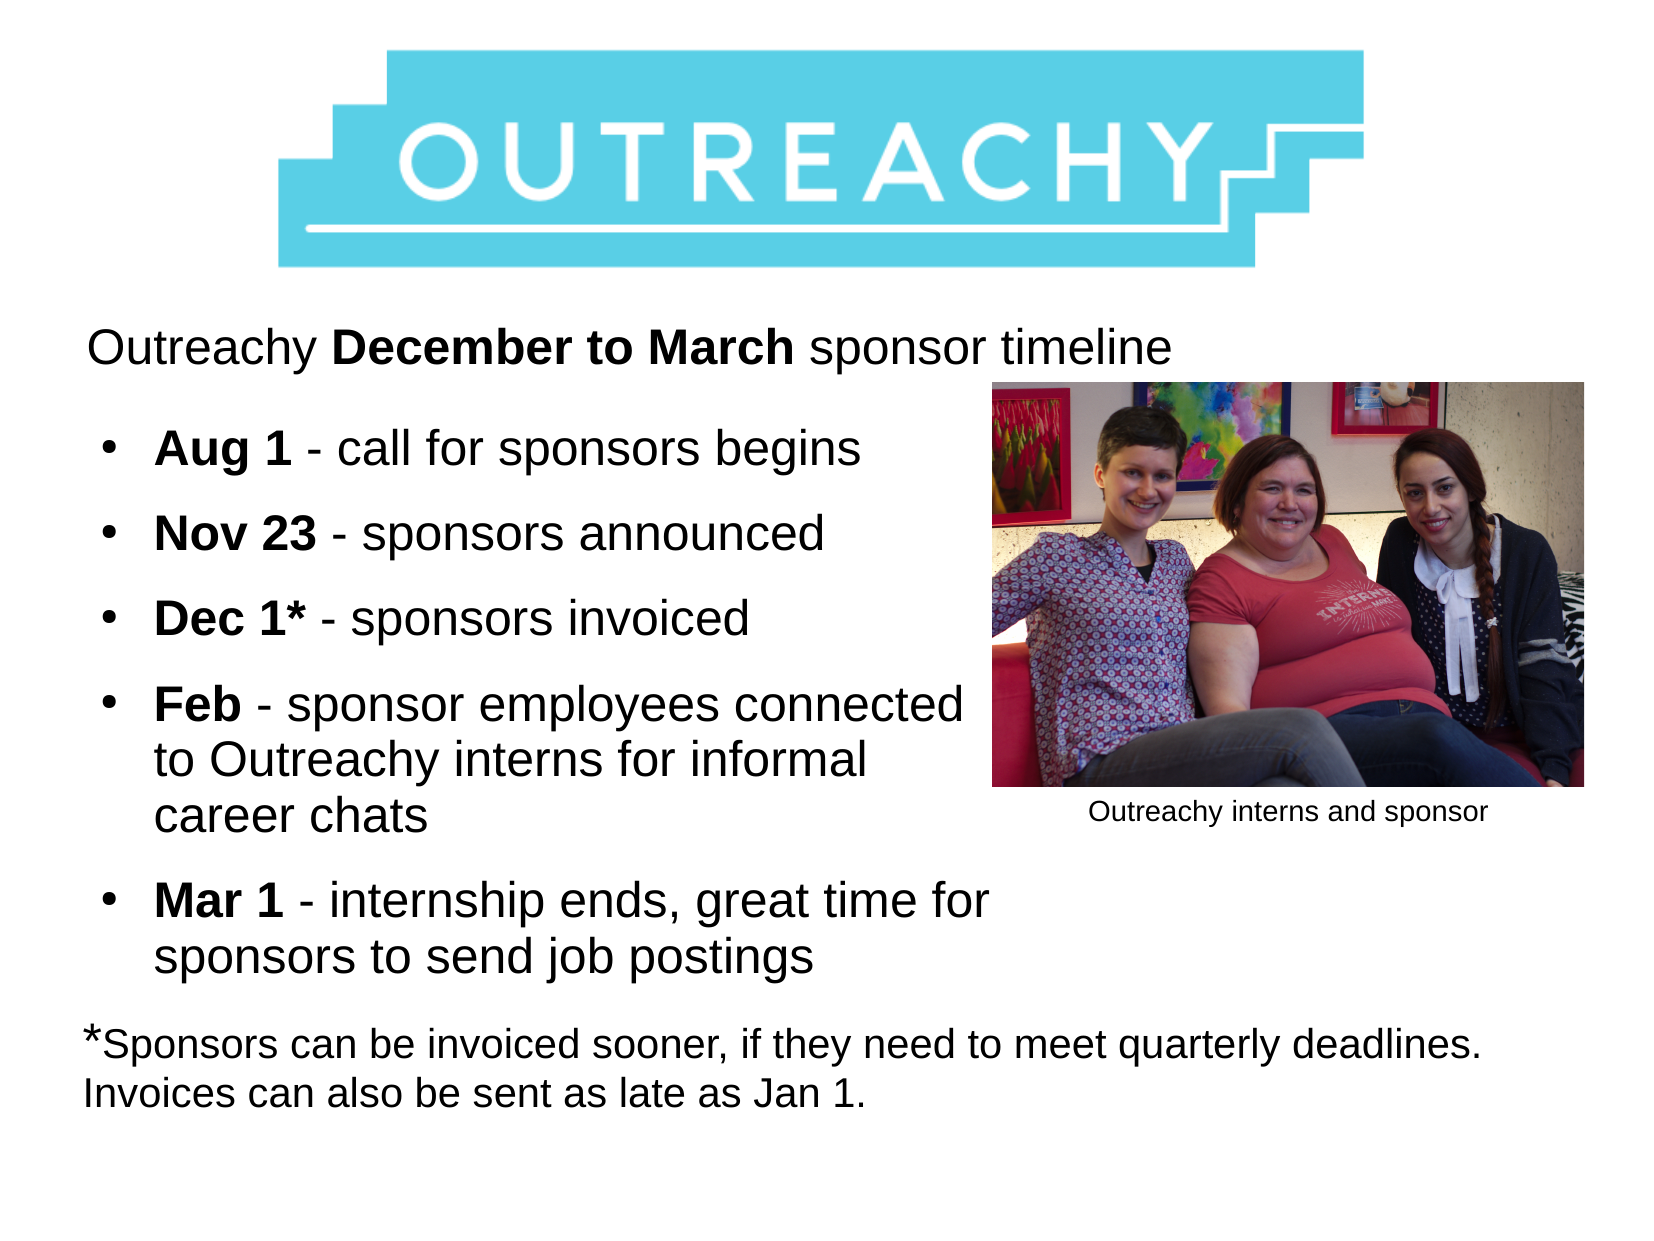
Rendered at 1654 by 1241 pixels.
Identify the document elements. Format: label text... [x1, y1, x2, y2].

text_box Outreachy December to March sponsor timeline [71, 311, 1617, 383]
list Aug 1 - call for sponsors begins Nov 23 - sponsors announced Dec 1* - sponsors invoiced Feb - sponsor employees connected to Outreachy interns for informal career chats Mar 1 - internship ends, great time for sponsors to send job postings *Sponsors can be invoiced sooner, if they need to meet quarterly deadlines. Invoices can also be sent as late as Jan 1. [82, 420, 1576, 1201]
picture [207, 30, 1448, 285]
text_box Outreachy interns and sponsor [987, 787, 1591, 848]
picture [992, 382, 1585, 787]
